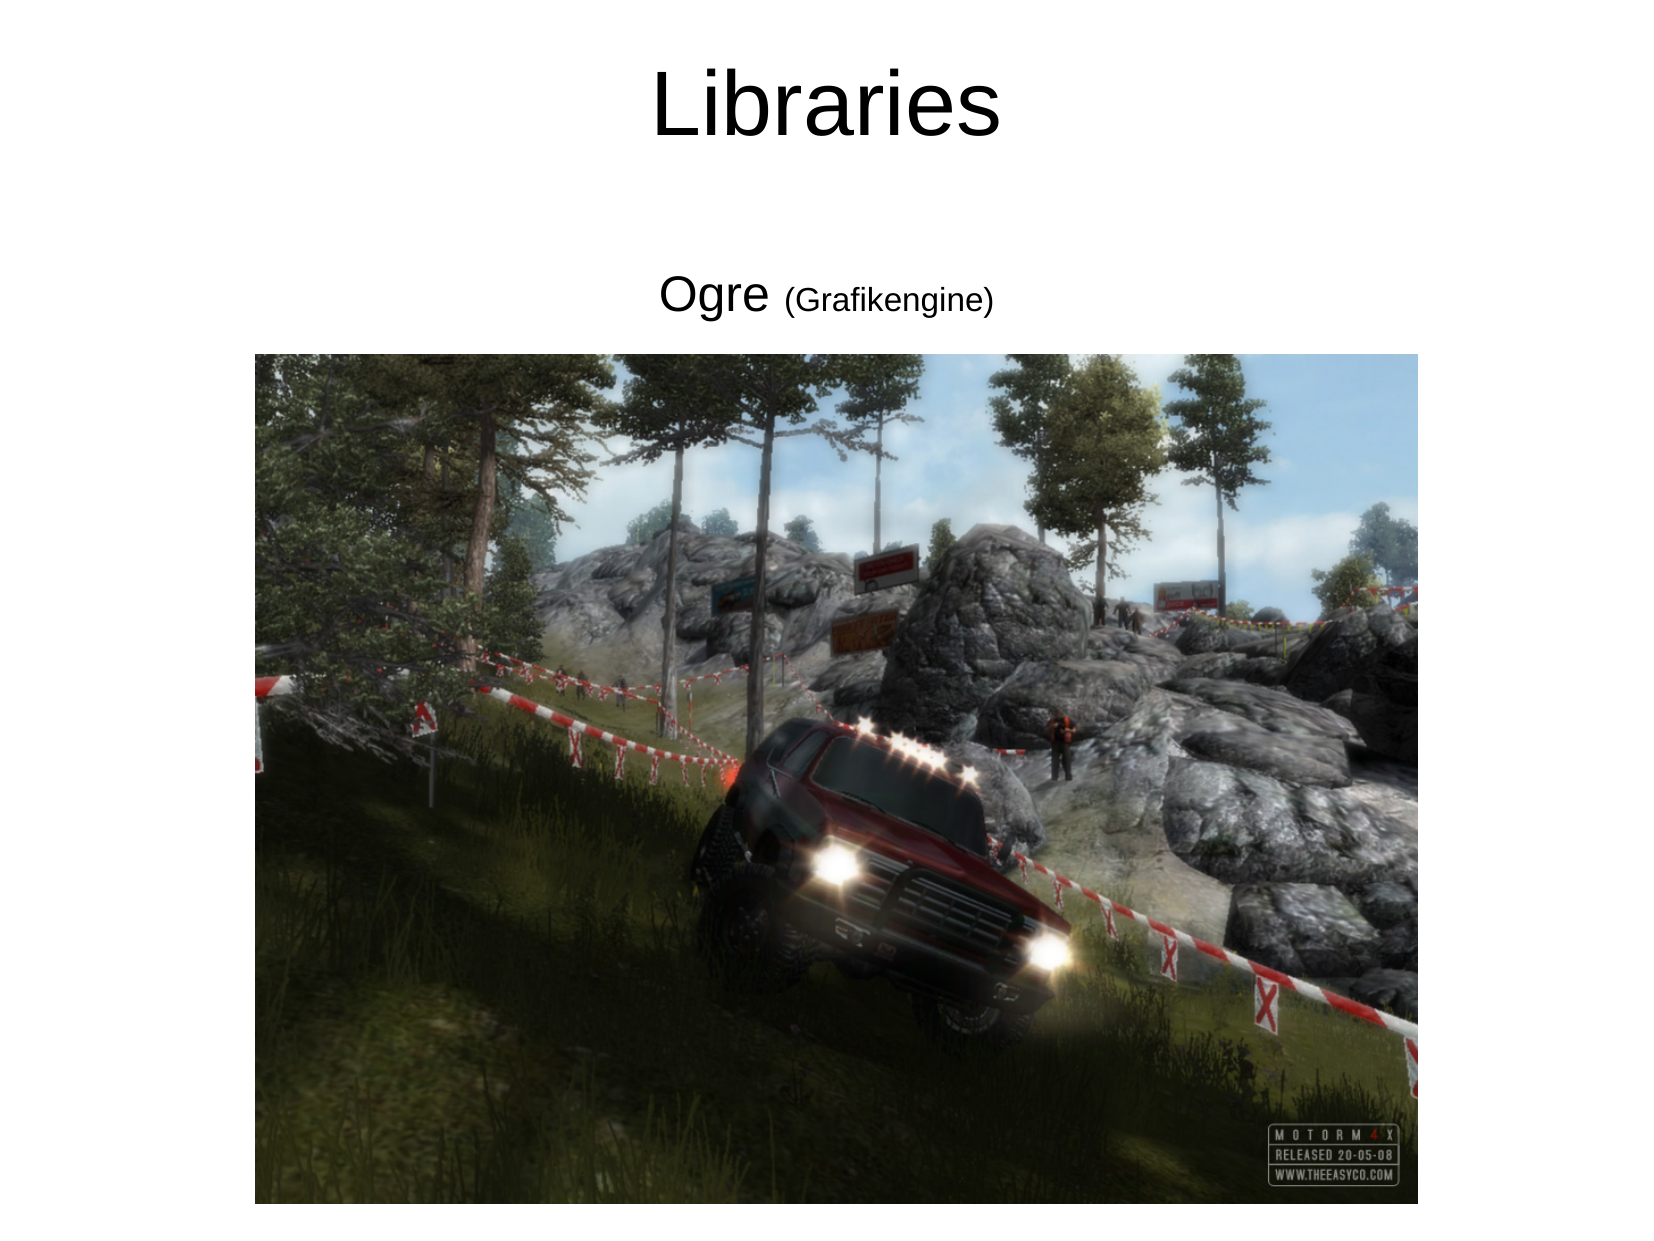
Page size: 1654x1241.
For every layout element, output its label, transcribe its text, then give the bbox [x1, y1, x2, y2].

title Libraries [82, 0, 1571, 208]
text_box Ogre (Grafikengine) [82, 265, 1571, 325]
picture [255, 354, 1418, 1204]
